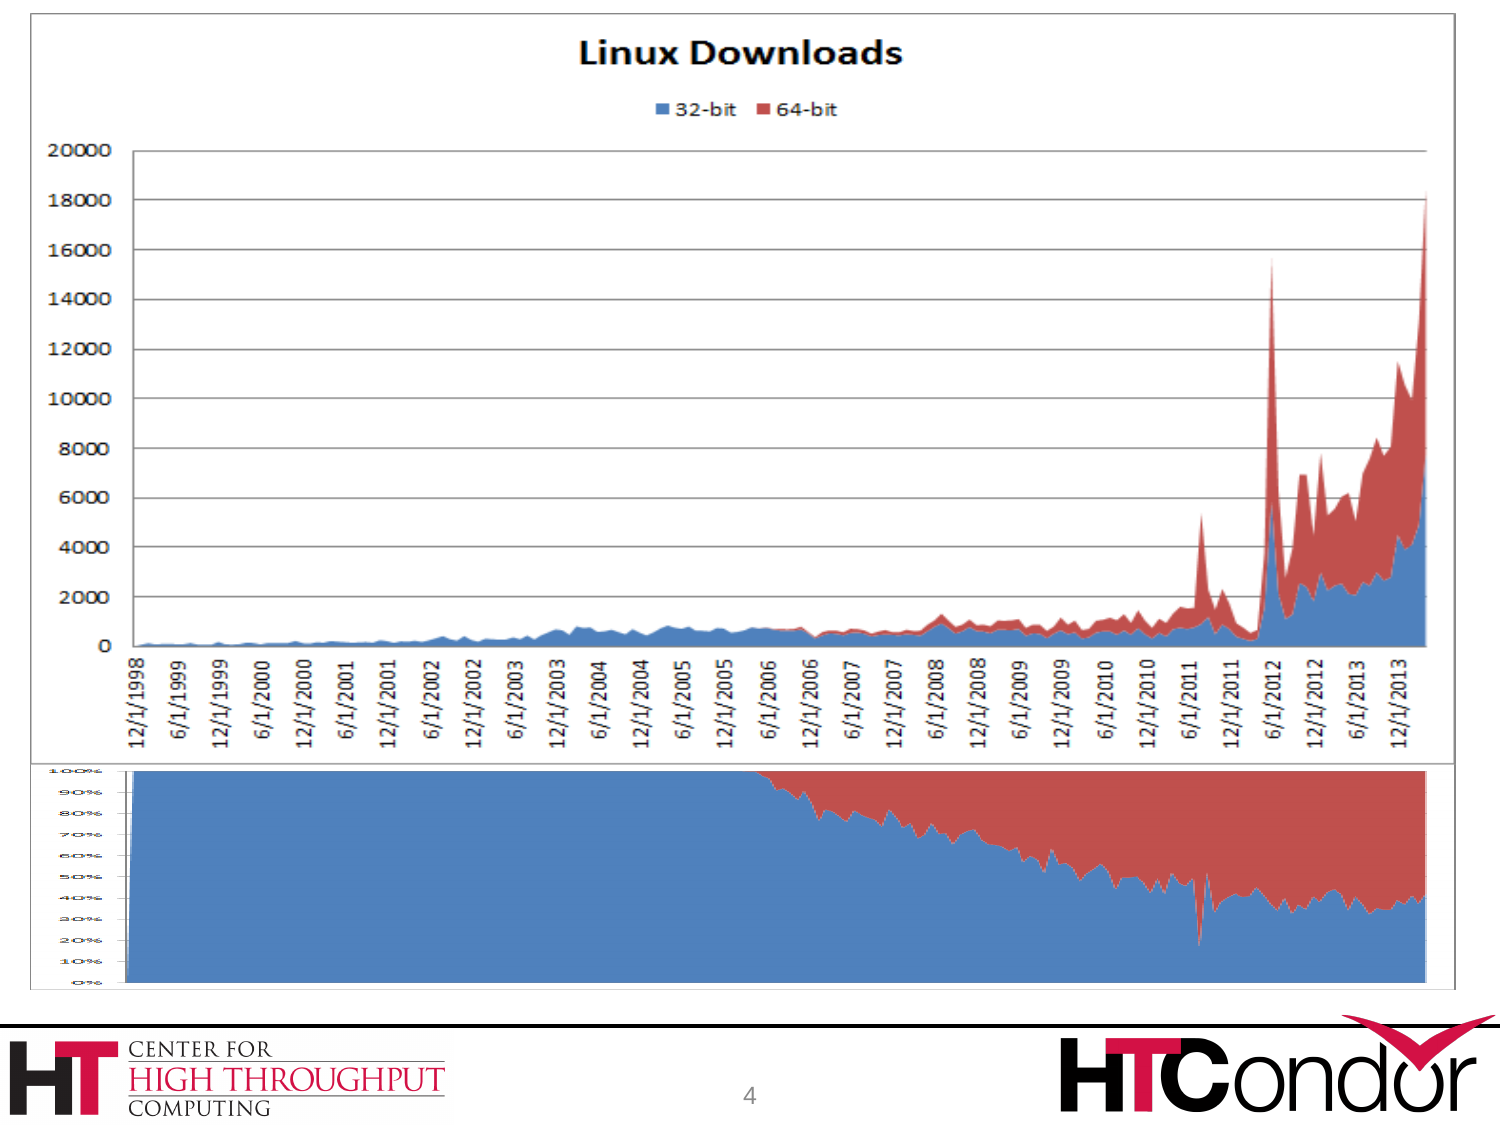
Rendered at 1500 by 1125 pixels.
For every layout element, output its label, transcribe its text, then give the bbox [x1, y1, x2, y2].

picture [30, 13, 1456, 991]
picture [1055, 1014, 1500, 1119]
picture [0, 1029, 454, 1125]
text_box <number> [575, 1065, 926, 1125]
